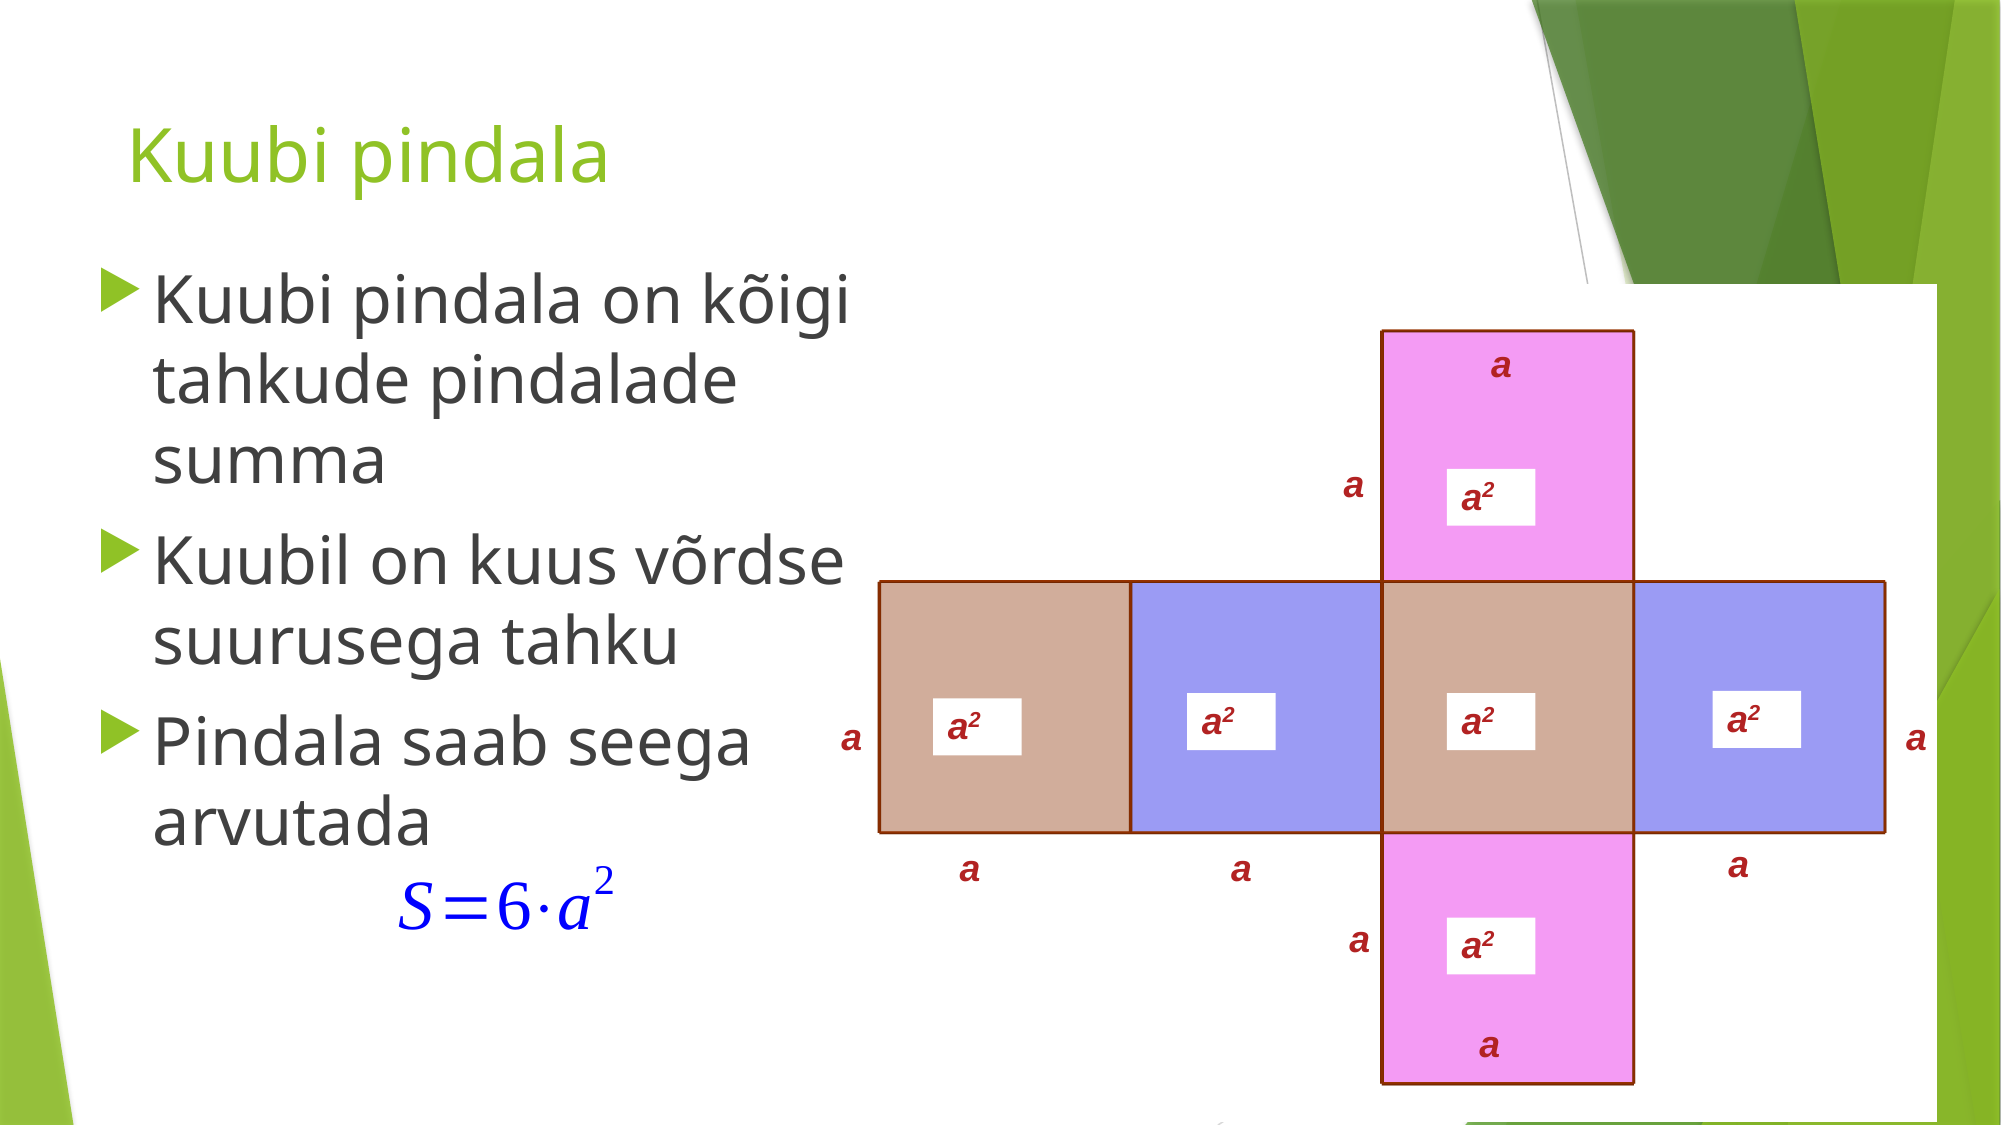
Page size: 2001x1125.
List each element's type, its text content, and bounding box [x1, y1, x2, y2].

text_box a [944, 840, 1004, 910]
text_box a [1476, 336, 1536, 406]
title Kuubi pindala [111, 99, 1522, 237]
text_box a [826, 708, 886, 778]
list Kuubi pindala on kõigi tahkude pindalade summa Kuubil on kuus võrdse suurusega tahku Pindala saab seega arvutada [81, 249, 877, 1063]
text_box a [1464, 1015, 1524, 1086]
text_box a [1216, 840, 1276, 910]
text_box a [1713, 835, 1773, 906]
text_box a2 [1712, 690, 1802, 748]
chart [390, 856, 622, 945]
text_box a2 [1187, 693, 1276, 751]
text_box a2 [933, 698, 1022, 756]
text_box a2 [1446, 693, 1536, 751]
text_box a [1328, 456, 1388, 526]
text_box a2 [1446, 468, 1536, 526]
picture [826, 284, 1937, 1123]
text_box a [1334, 911, 1394, 981]
text_box a [1891, 709, 1951, 779]
text_box a2 [1446, 917, 1536, 975]
